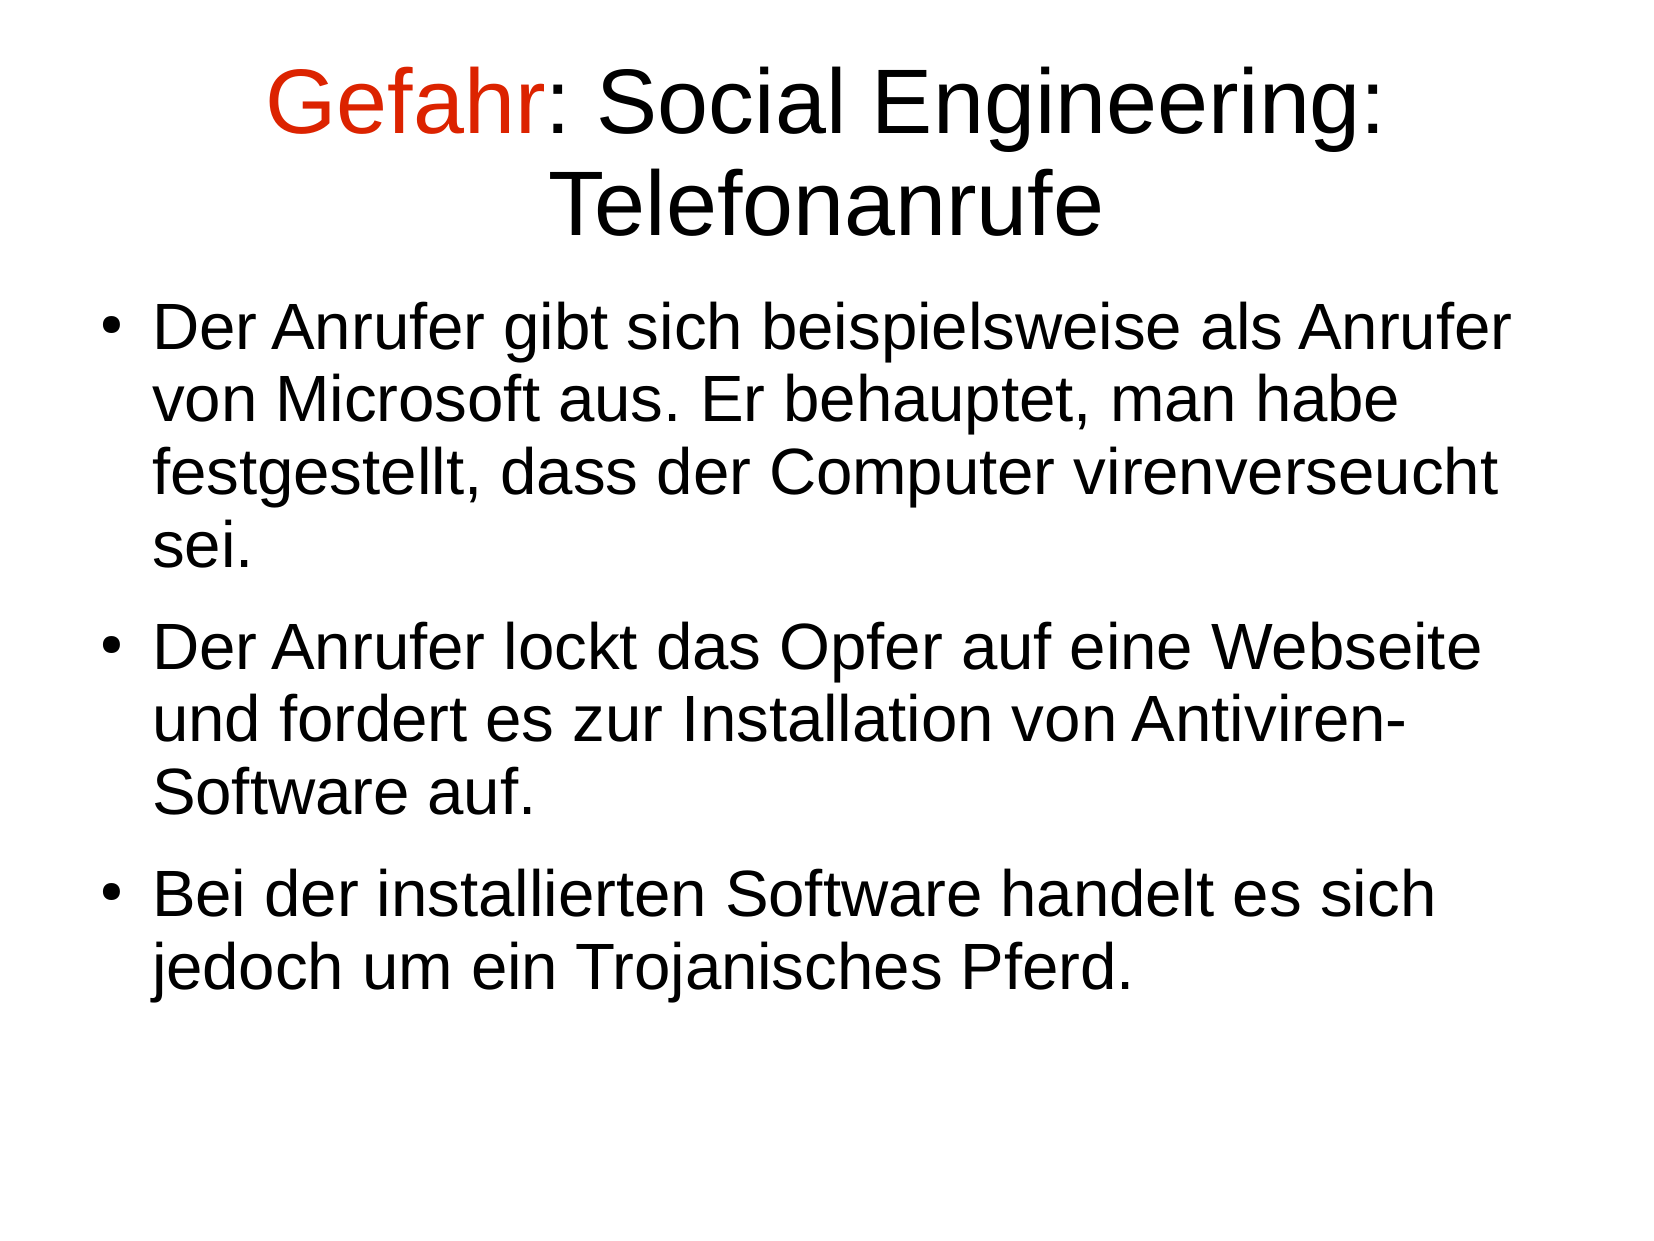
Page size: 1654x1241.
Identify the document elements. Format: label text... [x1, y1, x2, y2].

title Gefahr: Social Engineering: Telefonanrufe [82, 49, 1571, 257]
list Der Anrufer gibt sich beispielsweise als Anrufer von Microsoft aus. Er behauptet, man habe festgestellt, dass der Computer virenverseucht sei. Der Anrufer lockt das Opfer auf eine Webseite und fordert es zur Installation von Antiviren-Software auf. Bei der installierten Software handelt es sich jedoch um ein Trojanisches Pferd. [82, 290, 1571, 1010]
